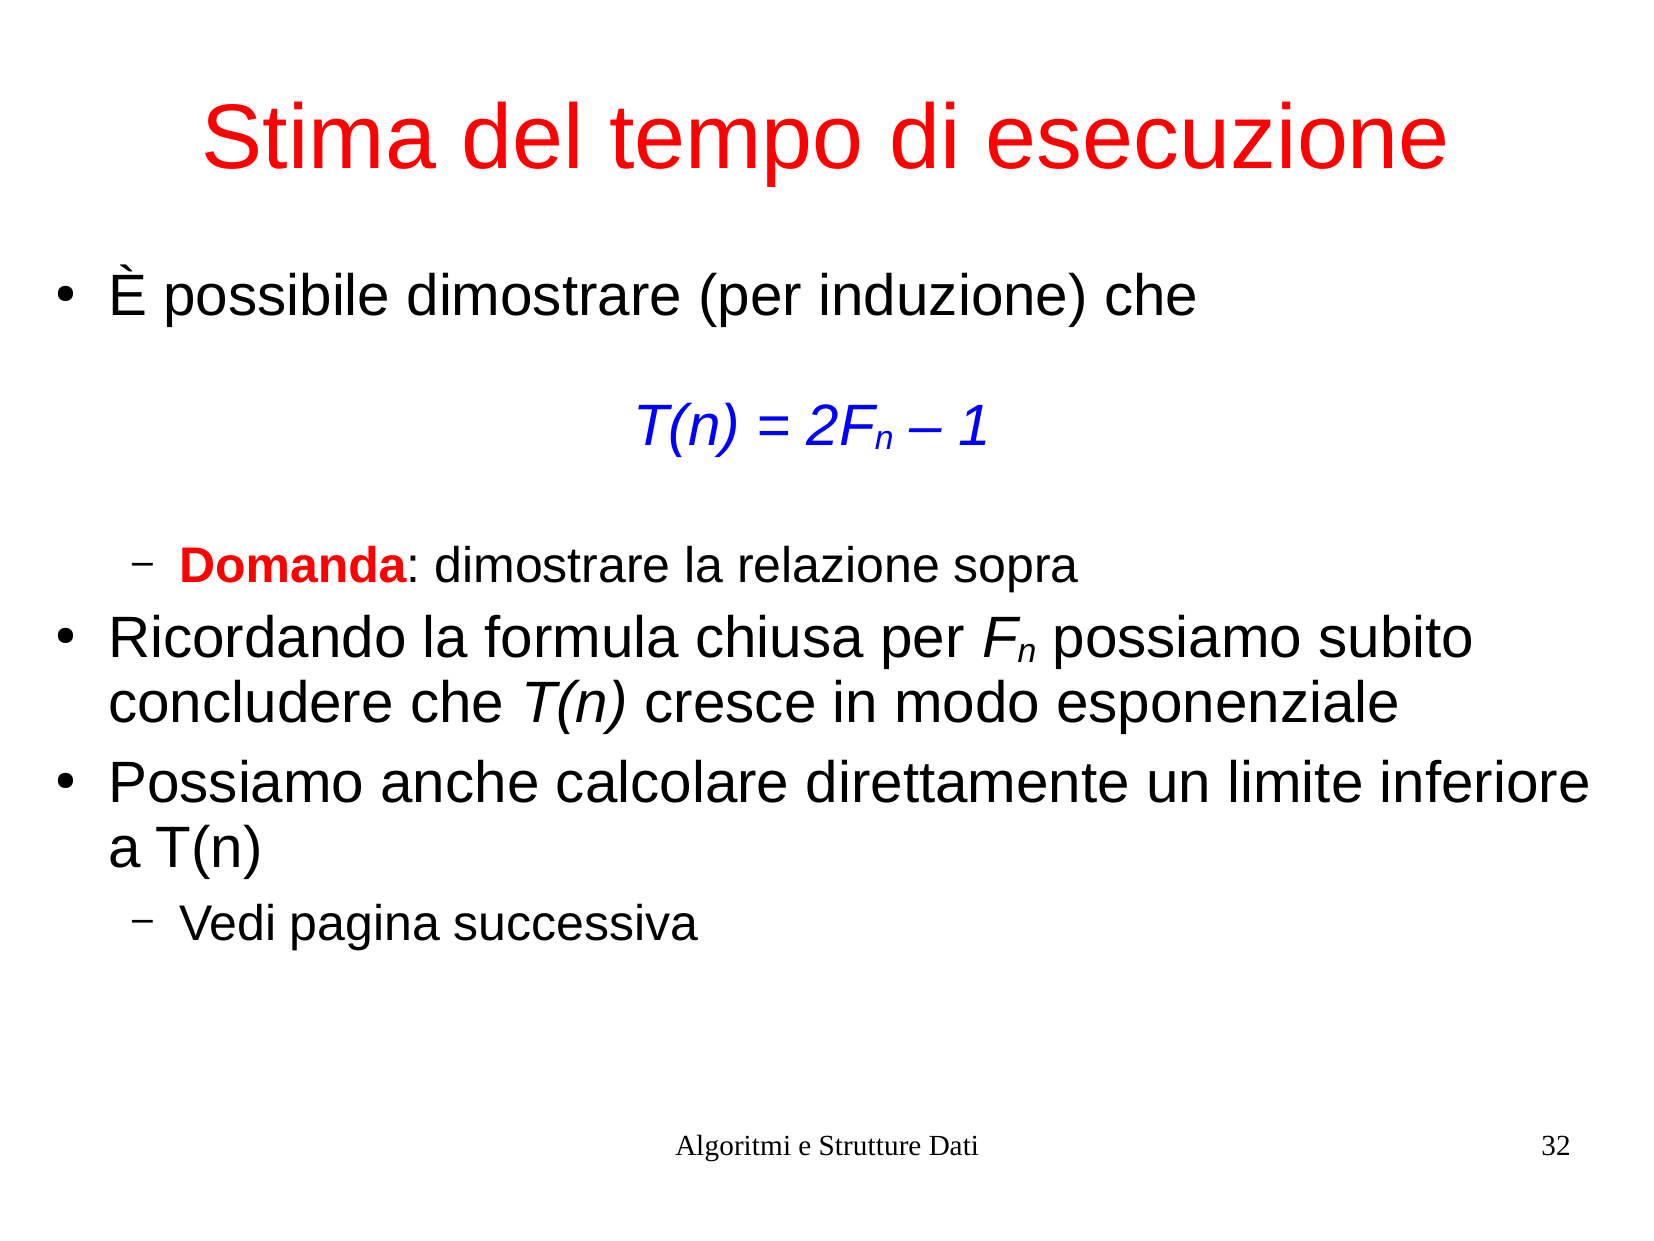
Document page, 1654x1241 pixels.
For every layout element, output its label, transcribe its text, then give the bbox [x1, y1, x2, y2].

title Stima del tempo di esecuzione [82, 49, 1571, 226]
list È possibile dimostrare (per induzione) che T(n) = 2Fn – 1 Domanda: dimostrare la relazione sopra Ricordando la formula chiusa per Fn possiamo subito concludere che T(n) cresce in modo esponenziale Possiamo anche calcolare direttamente un limite inferiore a T(n) Vedi pagina successiva [37, 262, 1613, 1109]
